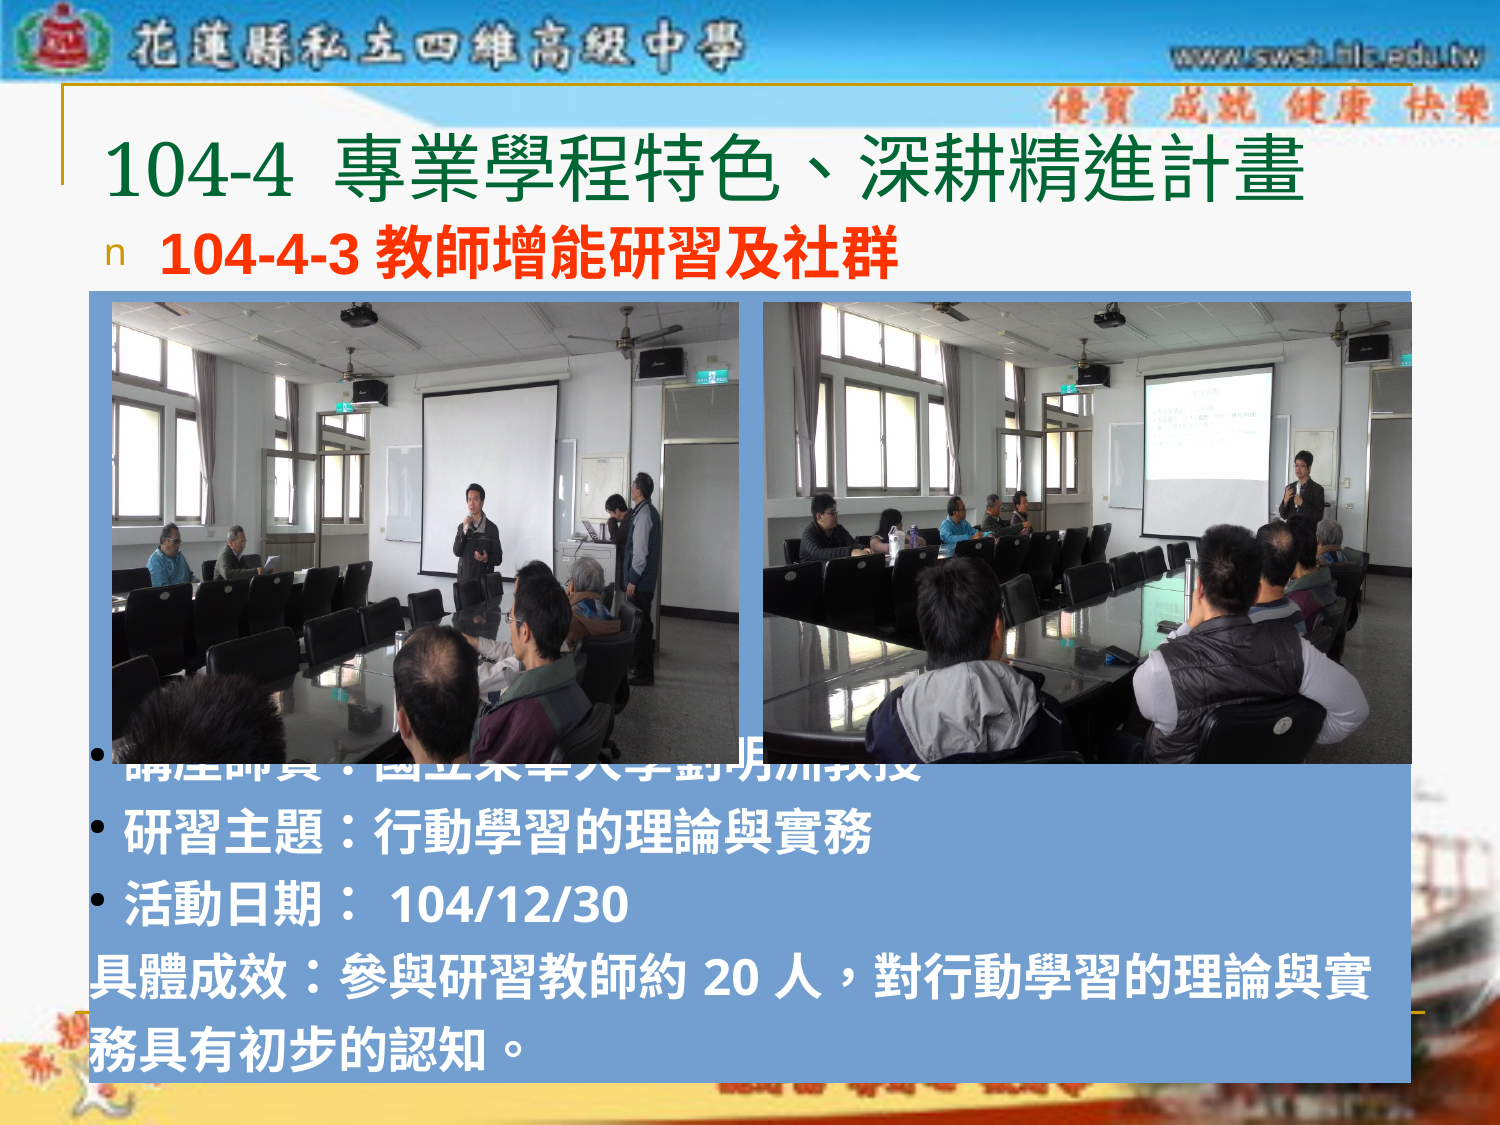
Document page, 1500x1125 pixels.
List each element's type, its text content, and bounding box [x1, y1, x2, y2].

picture [763, 302, 1412, 764]
picture [112, 302, 739, 764]
table_header [750, 291, 1411, 720]
table_cell 講座師資：國立東華大學劉明洲教授 研習主題：行動學習的理論與實務 活動日期：104/12/30 具體成效：參與研習教師約20人，對行動學習的理論與實務具有初步的認知。 [89, 720, 1411, 1083]
text_box 104-4-3教師增能研習及社群 [88, 208, 1412, 303]
text_box 104-4 專業學程特色、深耕精進計畫 [88, 101, 1439, 232]
table_header [89, 291, 750, 720]
text_box P50 [0, 1023, 262, 1099]
text_box [1080, 1023, 1431, 1099]
